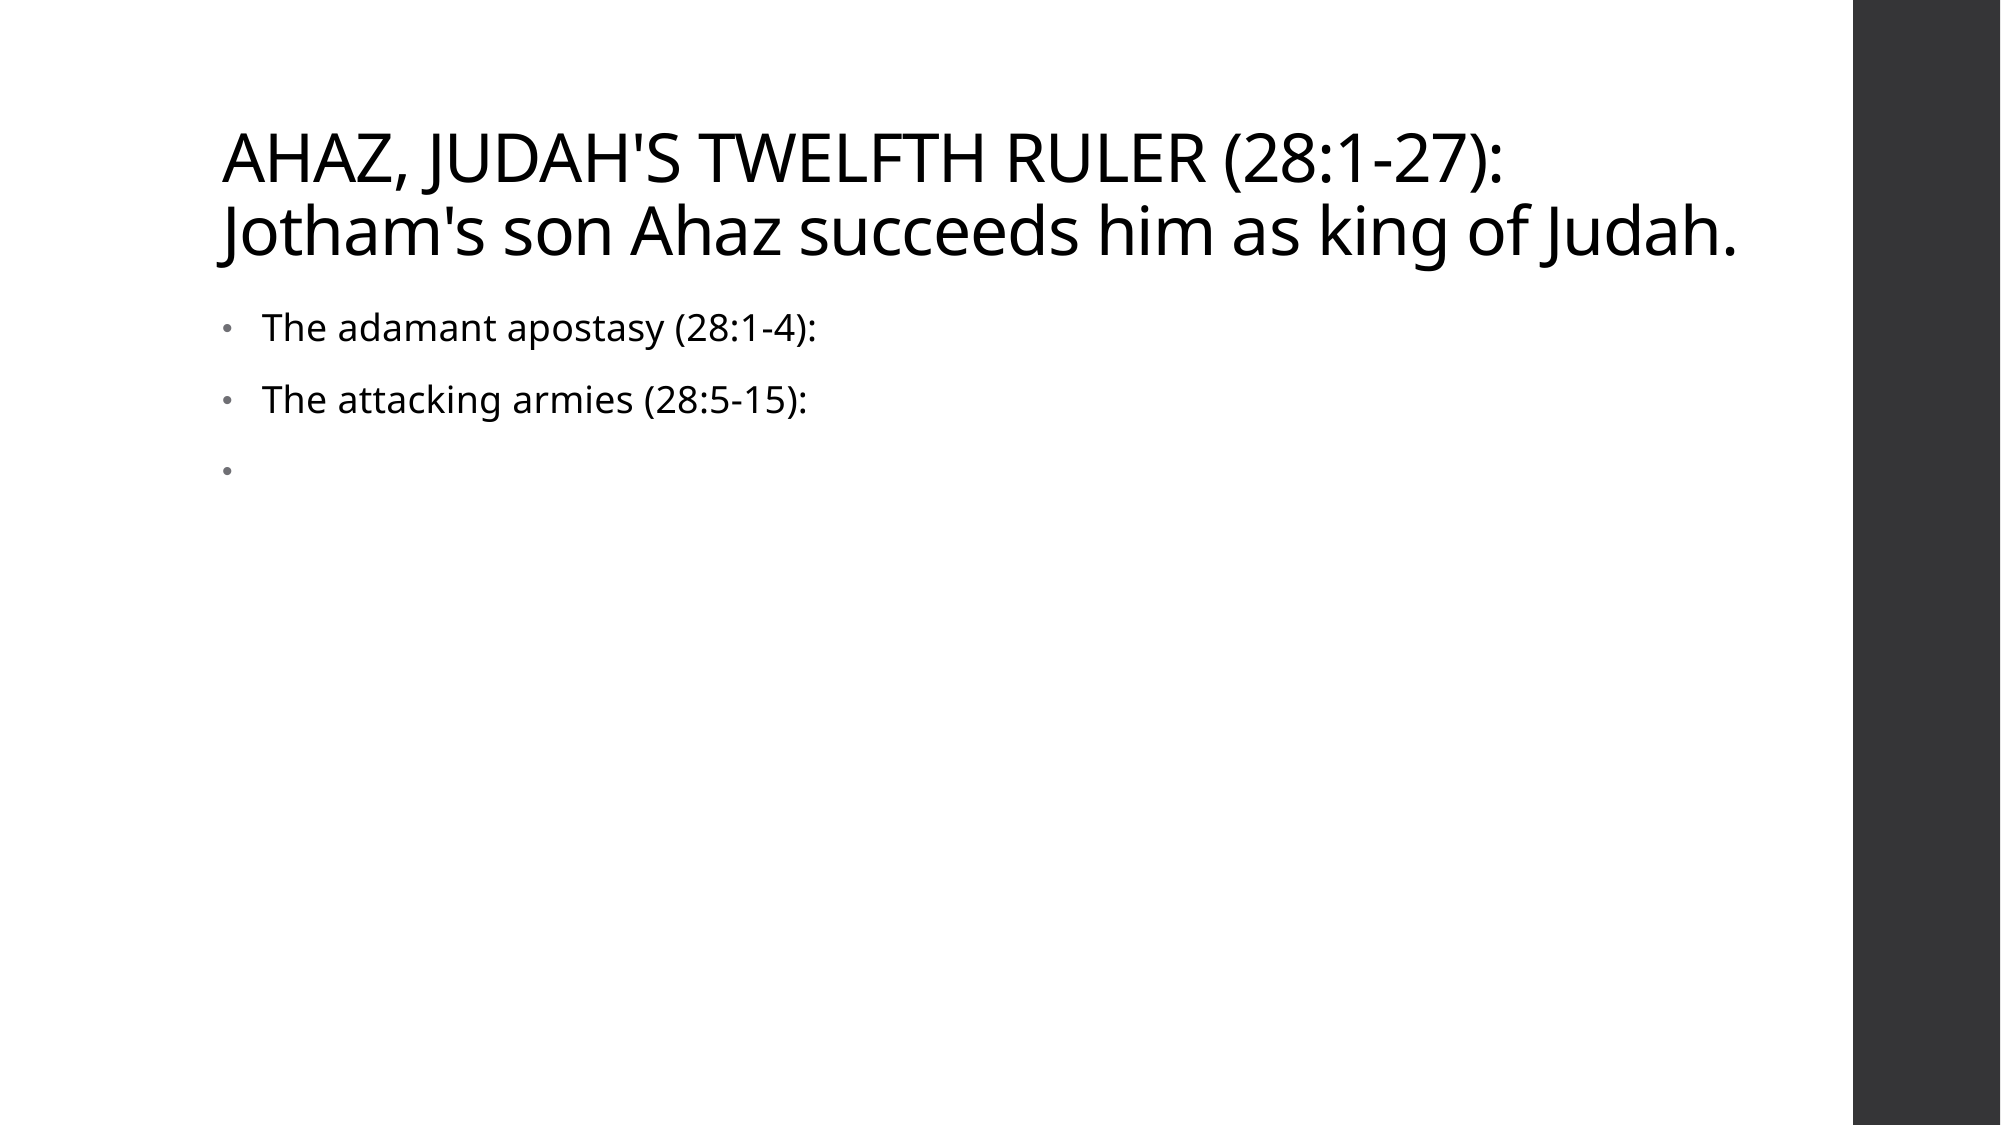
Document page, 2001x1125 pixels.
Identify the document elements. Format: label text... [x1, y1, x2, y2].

title AHAZ, JUDAH'S TWELFTH RULER (28:1-27): Jotham's son Ahaz succeeds him as king of Judah. [206, 60, 1797, 278]
list The adamant apostasy (28:1-4): The attacking armies (28:5-15): [206, 299, 1617, 1014]
